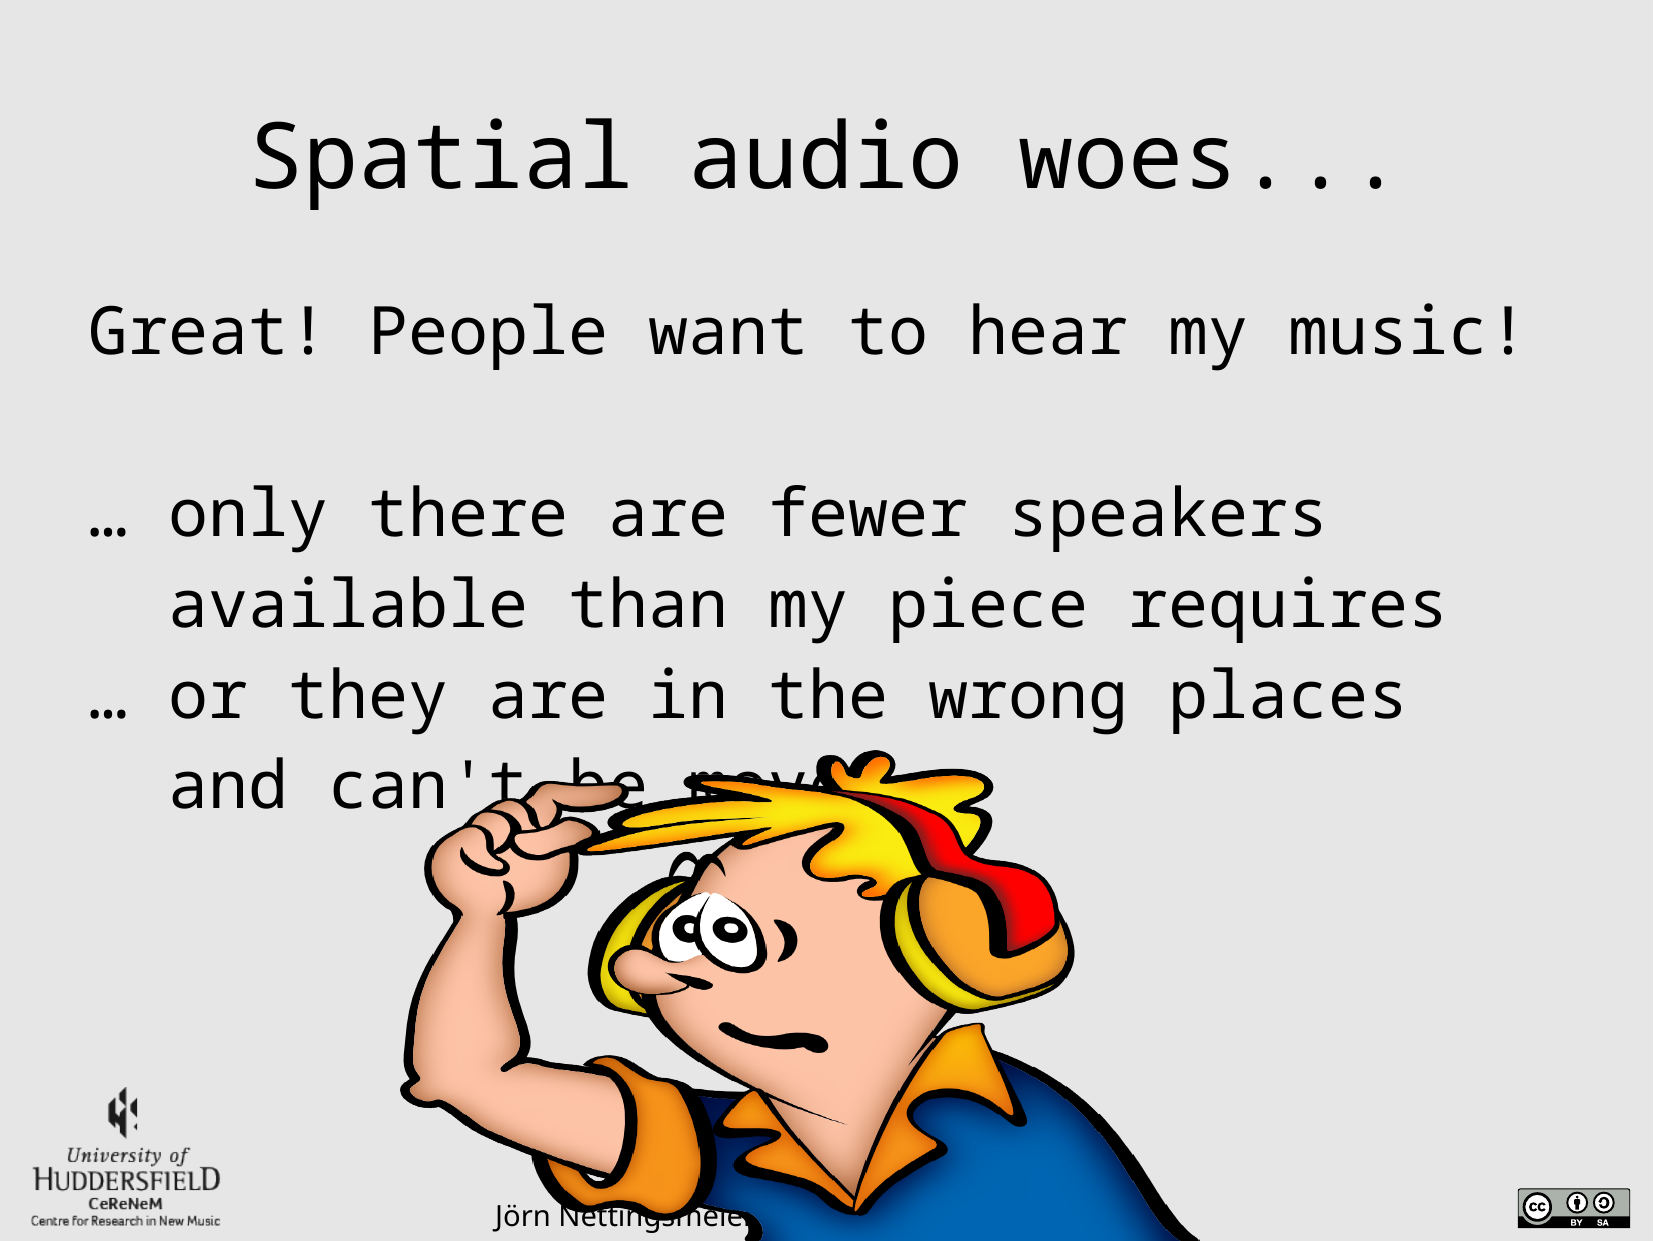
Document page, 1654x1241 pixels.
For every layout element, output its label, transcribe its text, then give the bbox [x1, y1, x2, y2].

text_box Great! People want to hear my music! … only there are fewer speakers available than my piece requires … or they are in the wrong places and can't be moved [73, 276, 1574, 758]
title Spatial audio woes... [82, 49, 1571, 257]
picture [400, 750, 1200, 1241]
picture [31, 1087, 222, 1229]
